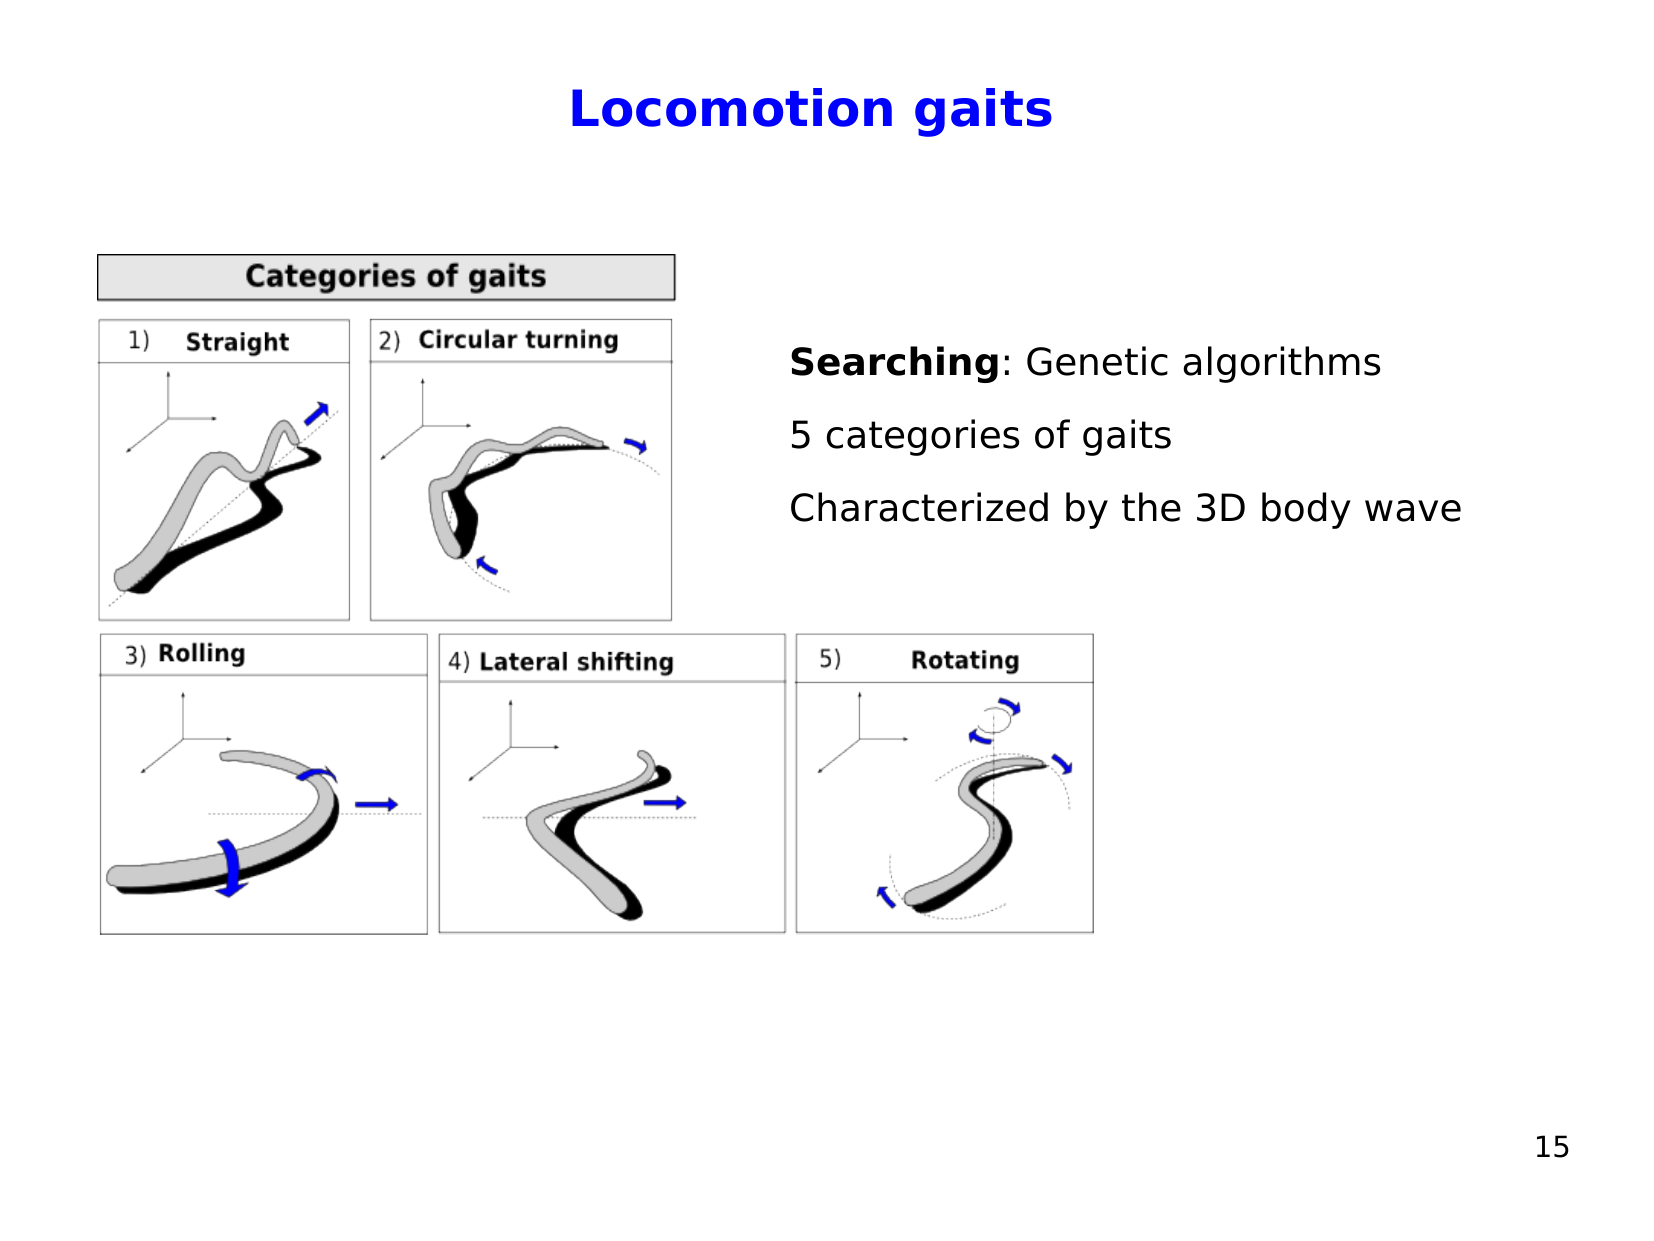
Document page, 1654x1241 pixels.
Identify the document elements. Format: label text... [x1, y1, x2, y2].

text_box Searching: Genetic algorithms 5 categories of gaits Characterized by the 3D body wave [762, 333, 1586, 539]
picture [97, 254, 1094, 935]
text_box Locomotion gaits [554, 72, 1070, 146]
